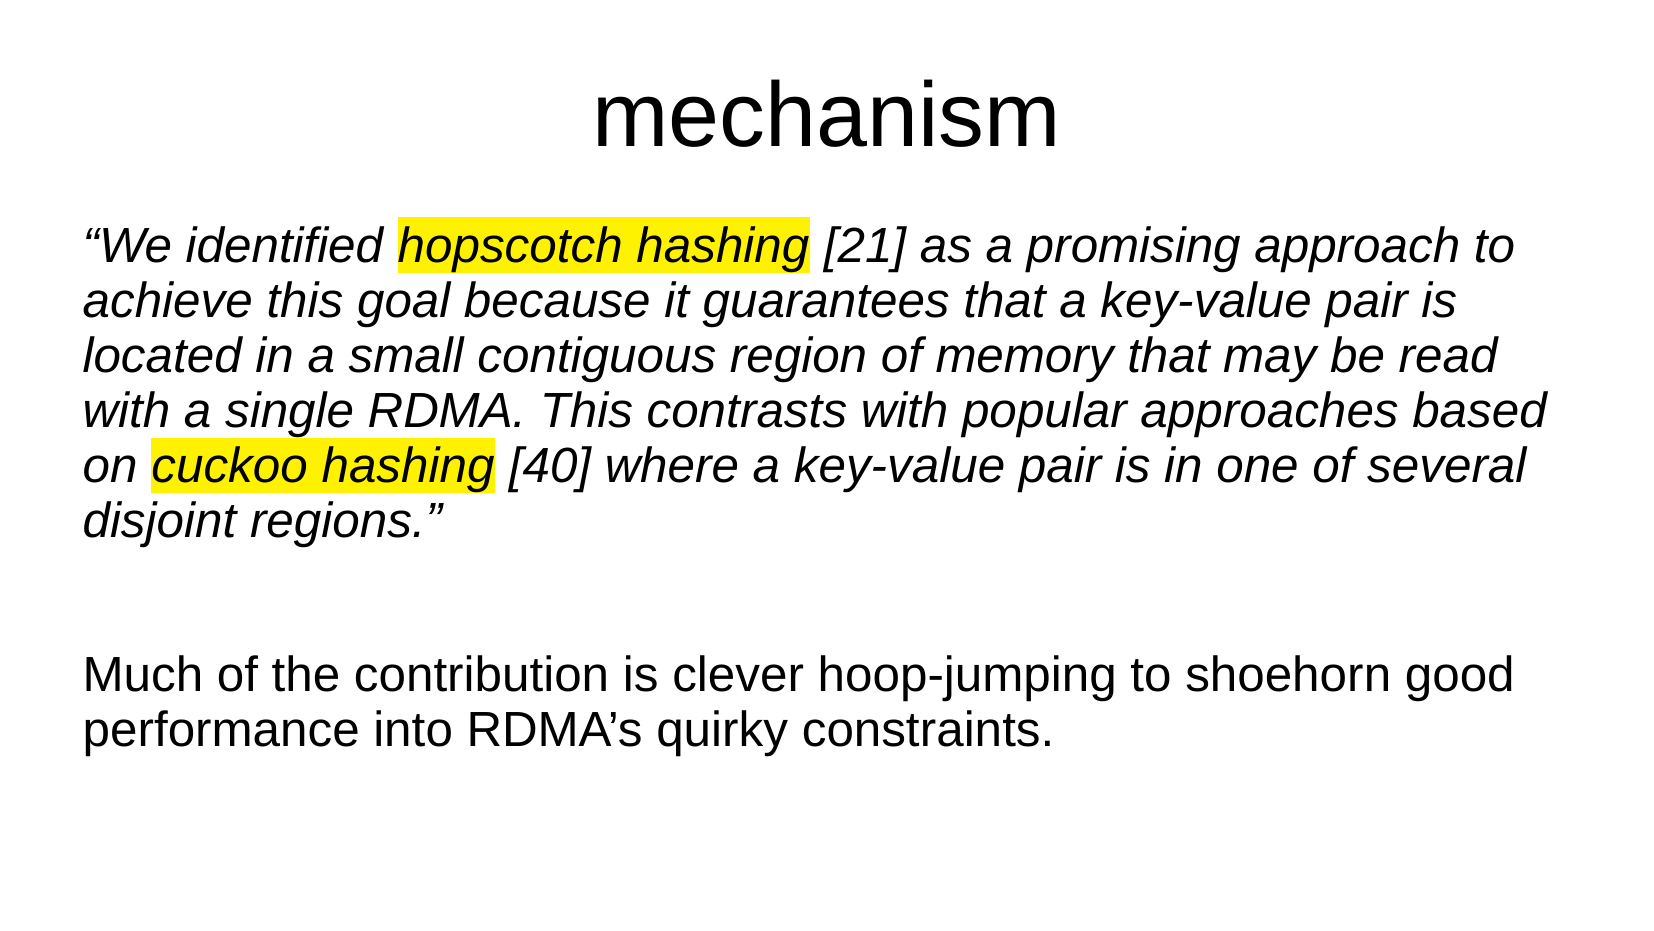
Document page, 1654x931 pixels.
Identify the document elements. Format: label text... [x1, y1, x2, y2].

list “We identified hopscotch hashing [21] as a promising approach to achieve this goal because it guarantees that a key-value pair is located in a small contiguous region of memory that may be read with a single RDMA. This contrasts with popular approaches based on cuckoo hashing [40] where a key-value pair is in one of several disjoint regions.” Much of the contribution is clever hoop-jumping to shoehorn good performance into RDMA’s quirky constraints. [82, 217, 1571, 758]
title mechanism [82, 37, 1571, 193]
